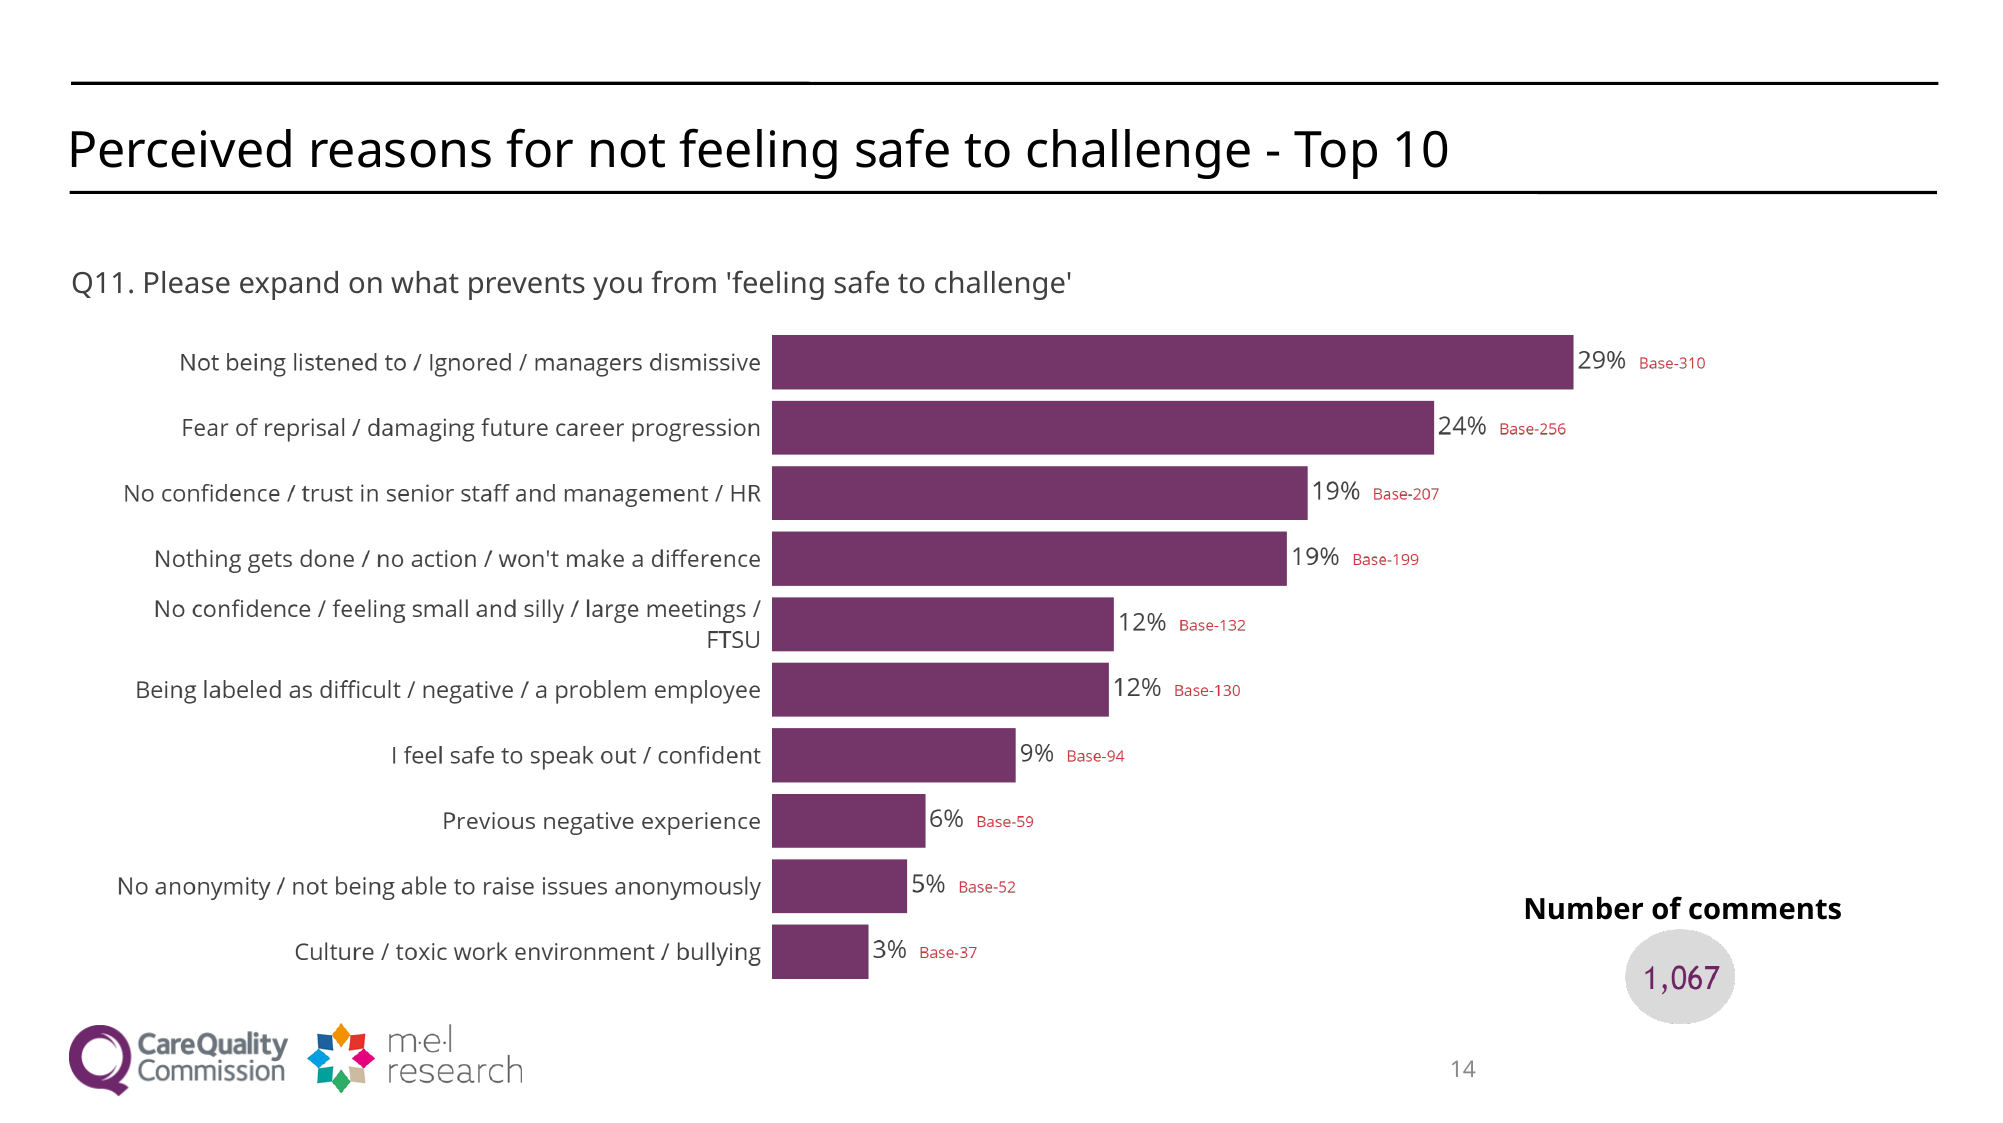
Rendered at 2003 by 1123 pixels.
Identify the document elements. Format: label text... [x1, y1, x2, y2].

picture [0, 298, 1860, 1099]
text_box Q11. Please expand on what prevents you from 'feeling safe to challenge' [71, 256, 1935, 299]
text_box 14 [1434, 1039, 1902, 1100]
title Perceived reasons for not feeling safe to challenge - Top 10 [67, 98, 1935, 186]
